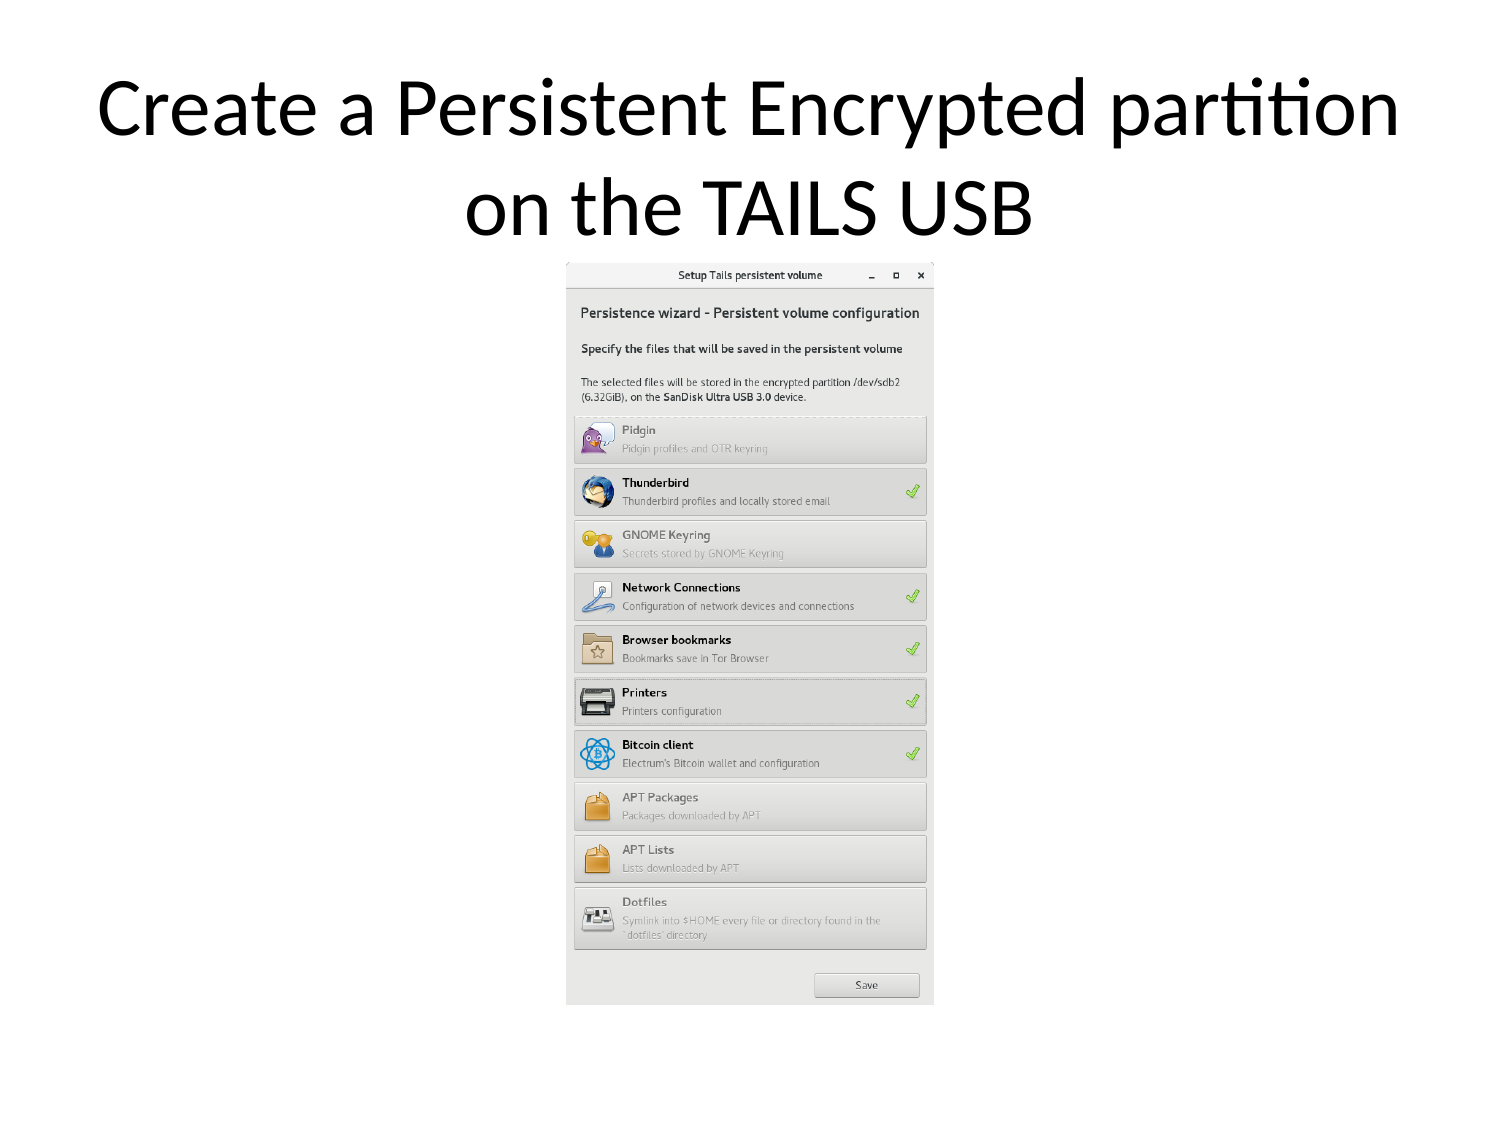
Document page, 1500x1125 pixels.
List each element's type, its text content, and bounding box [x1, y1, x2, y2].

title Create a Persistent Encrypted partition on the TAILS USB [75, 45, 1426, 233]
picture [566, 262, 934, 1005]
